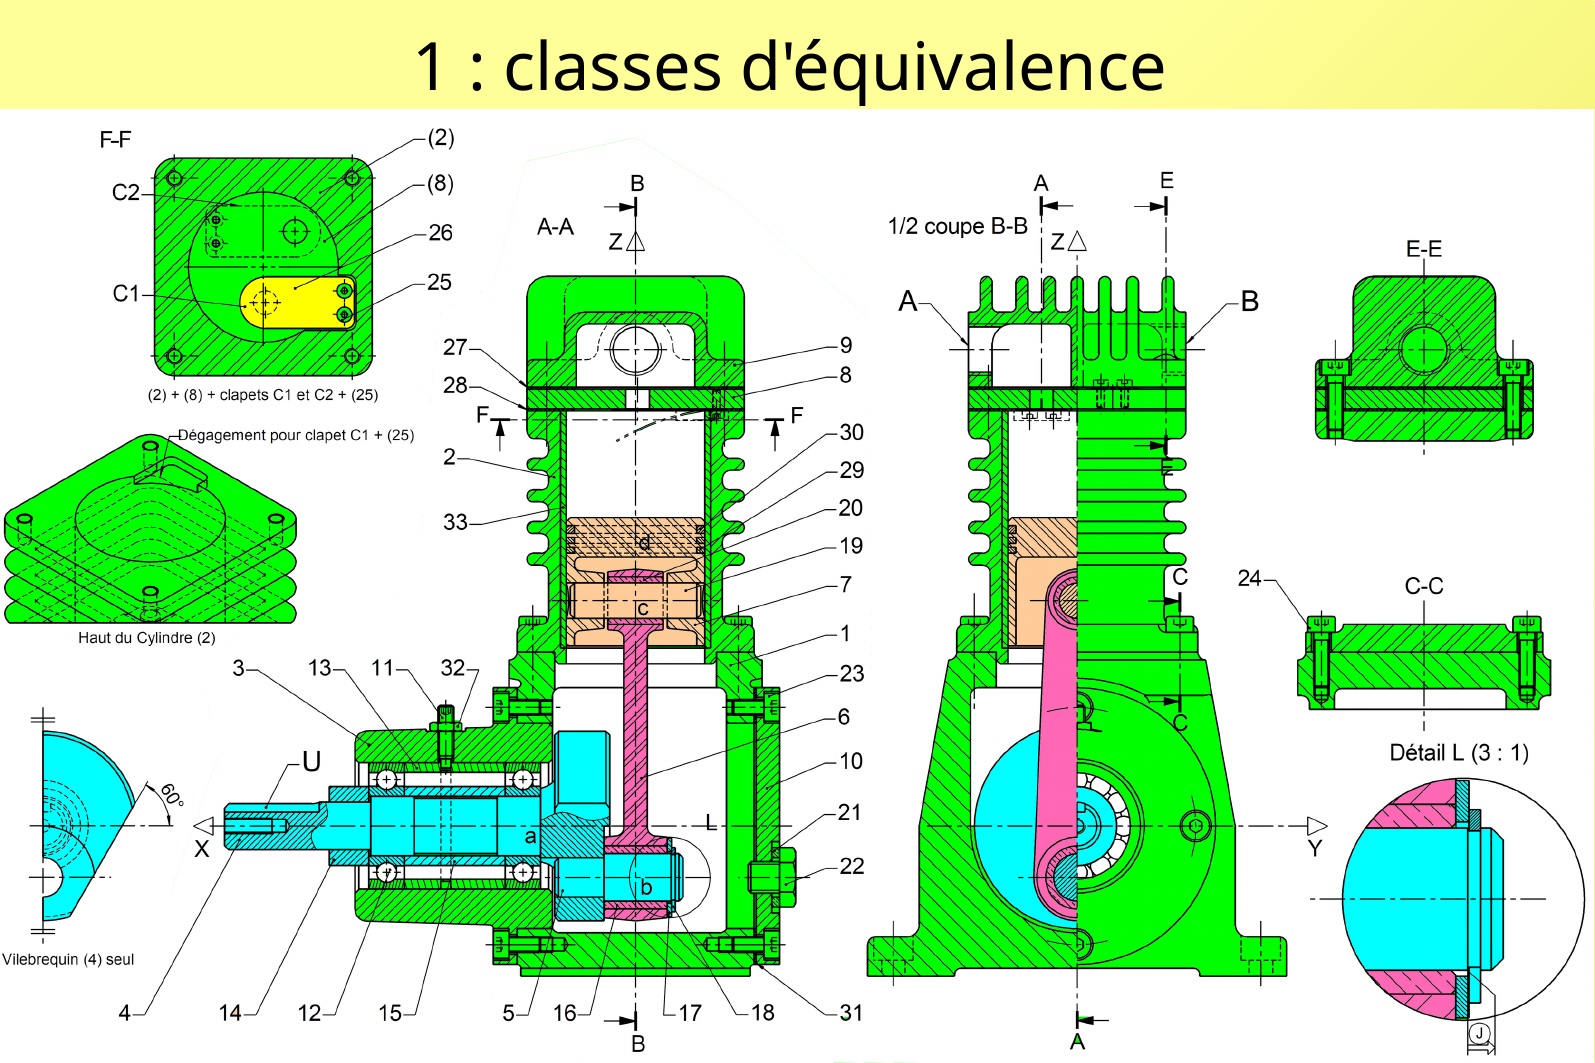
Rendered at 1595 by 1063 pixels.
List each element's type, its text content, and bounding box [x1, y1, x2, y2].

picture [0, 109, 1595, 1063]
subtitle 1 : classes d'équivalence [72, 17, 1508, 109]
